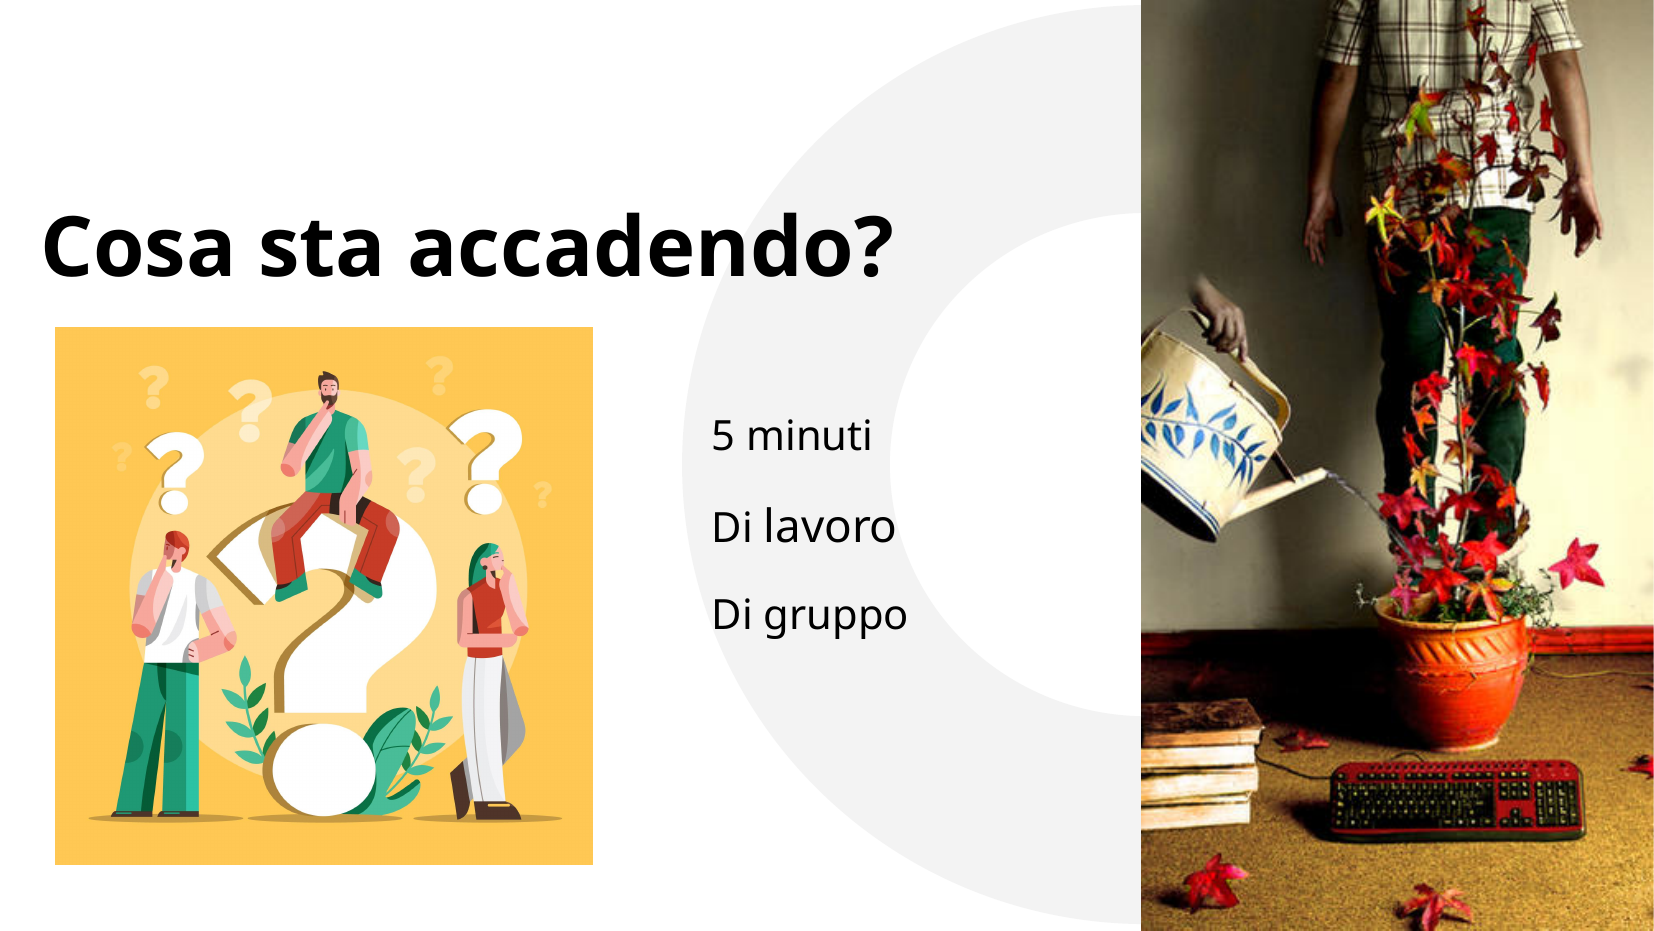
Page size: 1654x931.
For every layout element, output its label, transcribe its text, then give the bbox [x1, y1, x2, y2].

picture [1141, 0, 1654, 931]
title Cosa sta accadendo? [40, 142, 897, 346]
text_box 5 minuti Di lavoro Di gruppo [696, 318, 1075, 685]
picture [55, 327, 593, 865]
